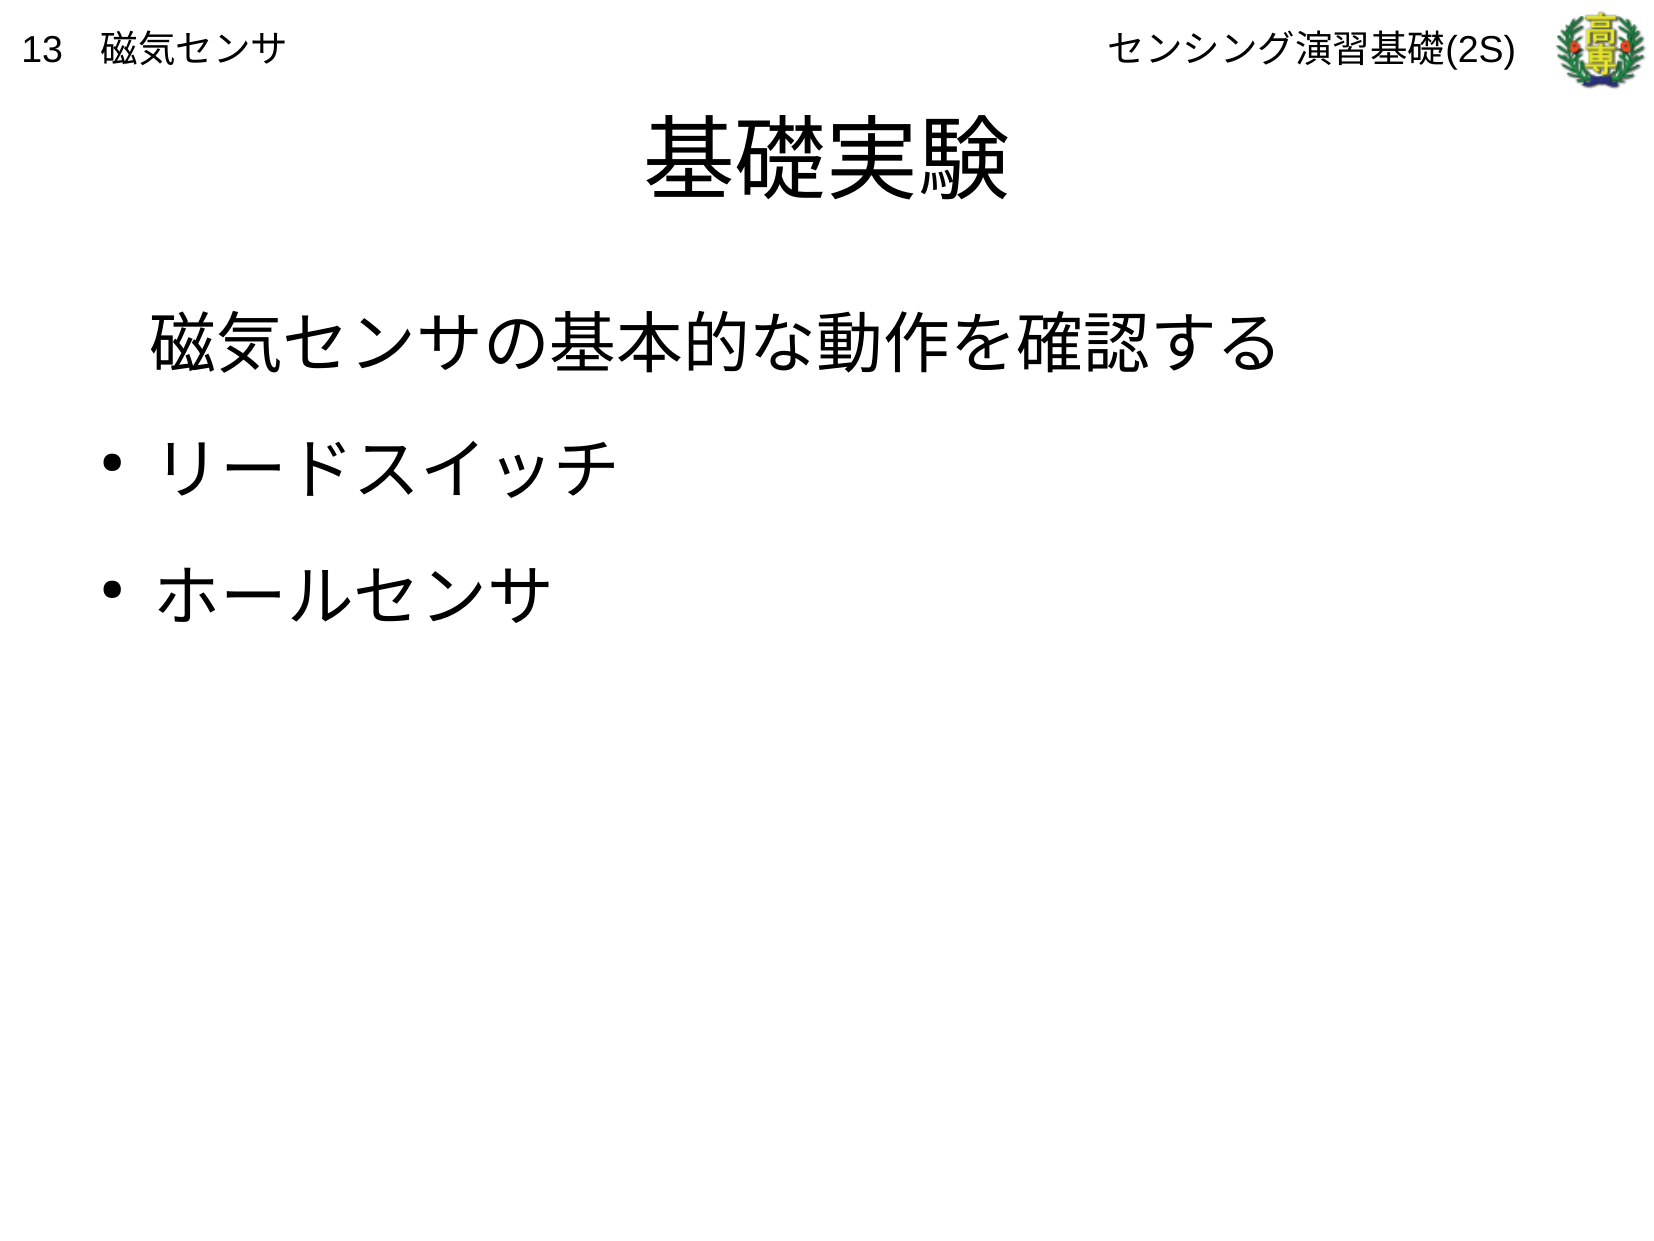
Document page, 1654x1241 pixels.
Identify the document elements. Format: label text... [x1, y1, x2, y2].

title 基礎実験 [82, 49, 1571, 257]
picture [1553, 2, 1650, 99]
list 磁気センサの基本的な動作を確認する リードスイッチ ホールセンサ [82, 290, 1571, 1010]
text_box 13 磁気センサ [6, 11, 923, 75]
text_box センシング演習基礎(2S) [1077, 11, 1531, 75]
